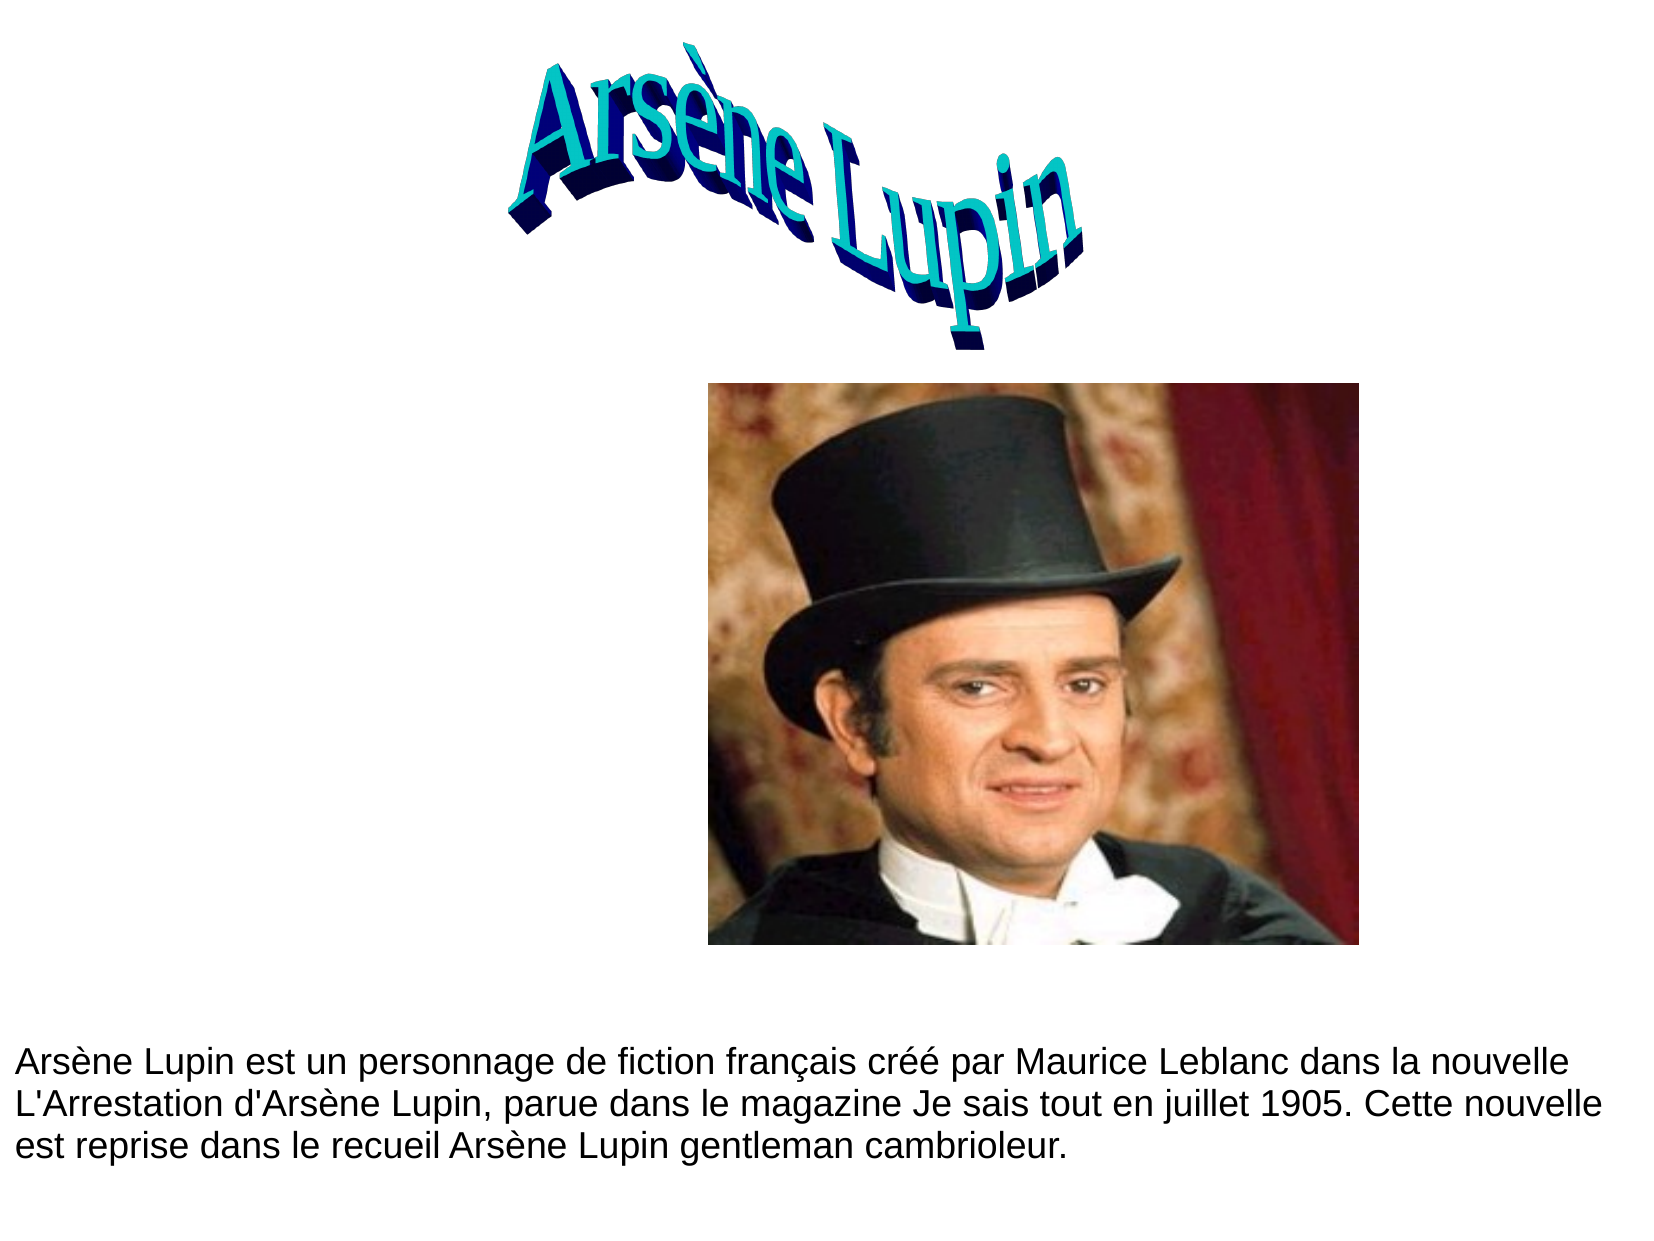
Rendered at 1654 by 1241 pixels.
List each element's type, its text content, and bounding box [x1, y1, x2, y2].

picture [708, 383, 1359, 945]
text_box Arsène Lupin est un personnage de fiction français créé par Maurice Leblanc dans la nouvelle L'Arrestation d'Arsène Lupin, parue dans le magazine Je sais tout en juillet 1905. Cette nouvelle est reprise dans le recueil Arsène Lupin gentleman cambrioleur. [0, 1033, 1625, 1211]
